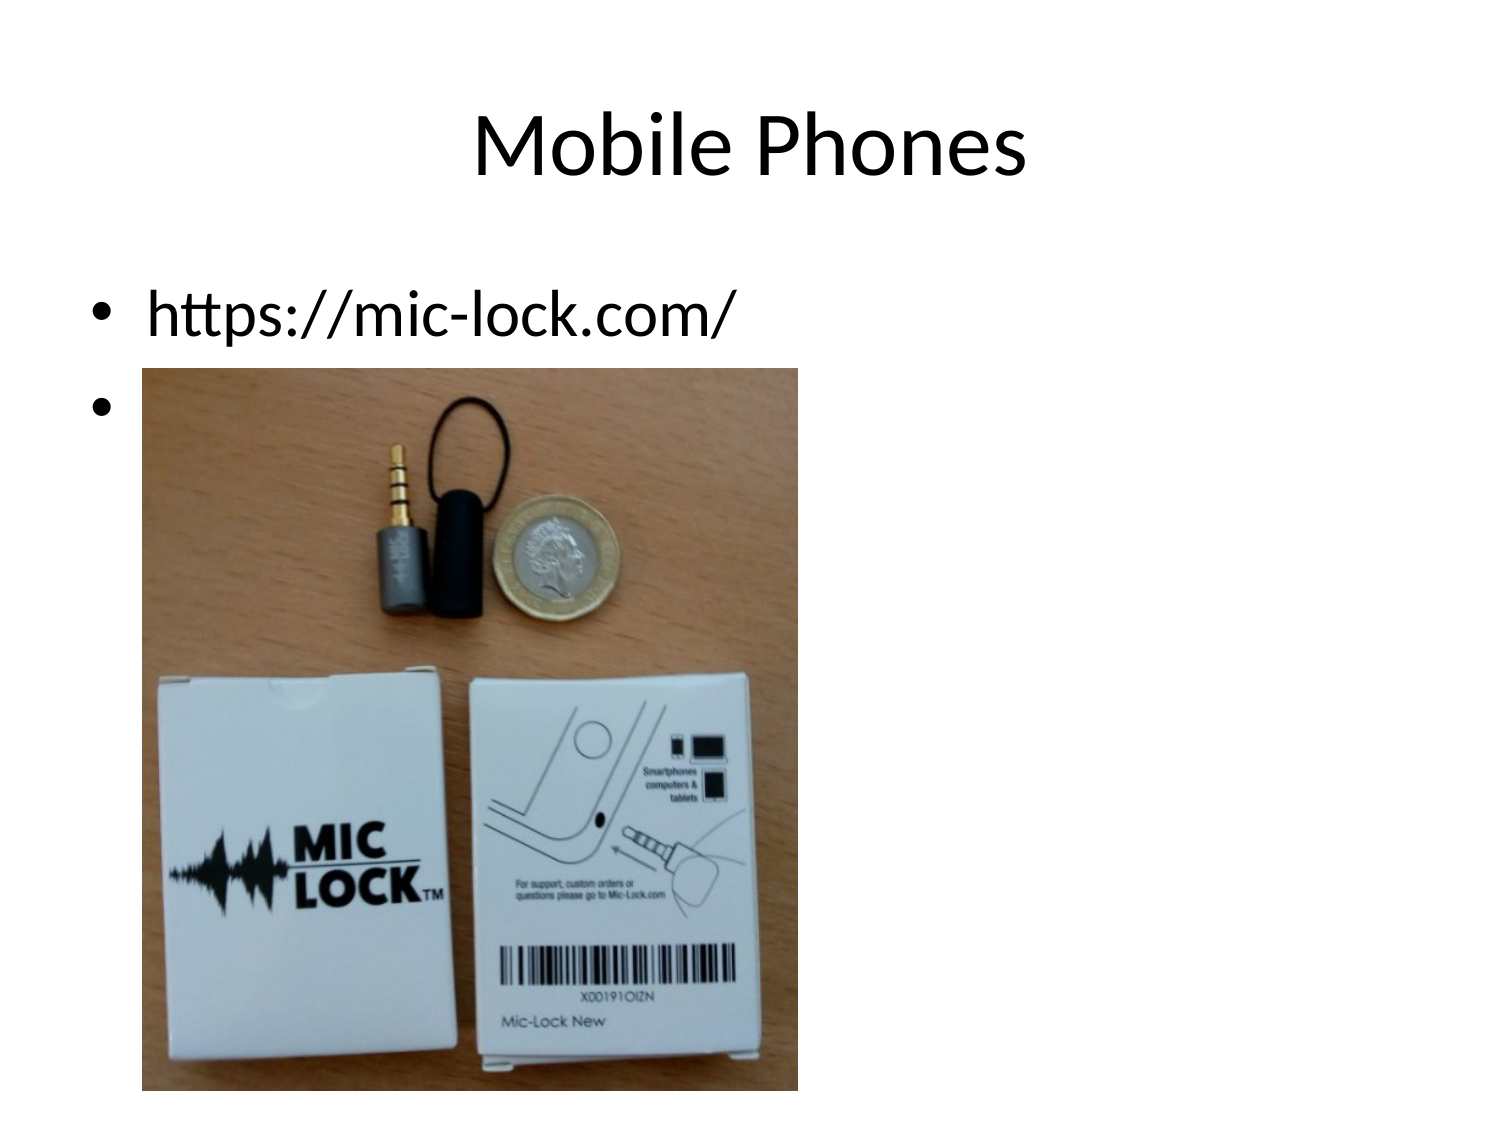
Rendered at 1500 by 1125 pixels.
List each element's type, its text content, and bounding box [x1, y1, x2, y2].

list https://mic-lock.com/ [75, 262, 1426, 1005]
picture [142, 368, 798, 1091]
title Mobile Phones [75, 45, 1426, 233]
